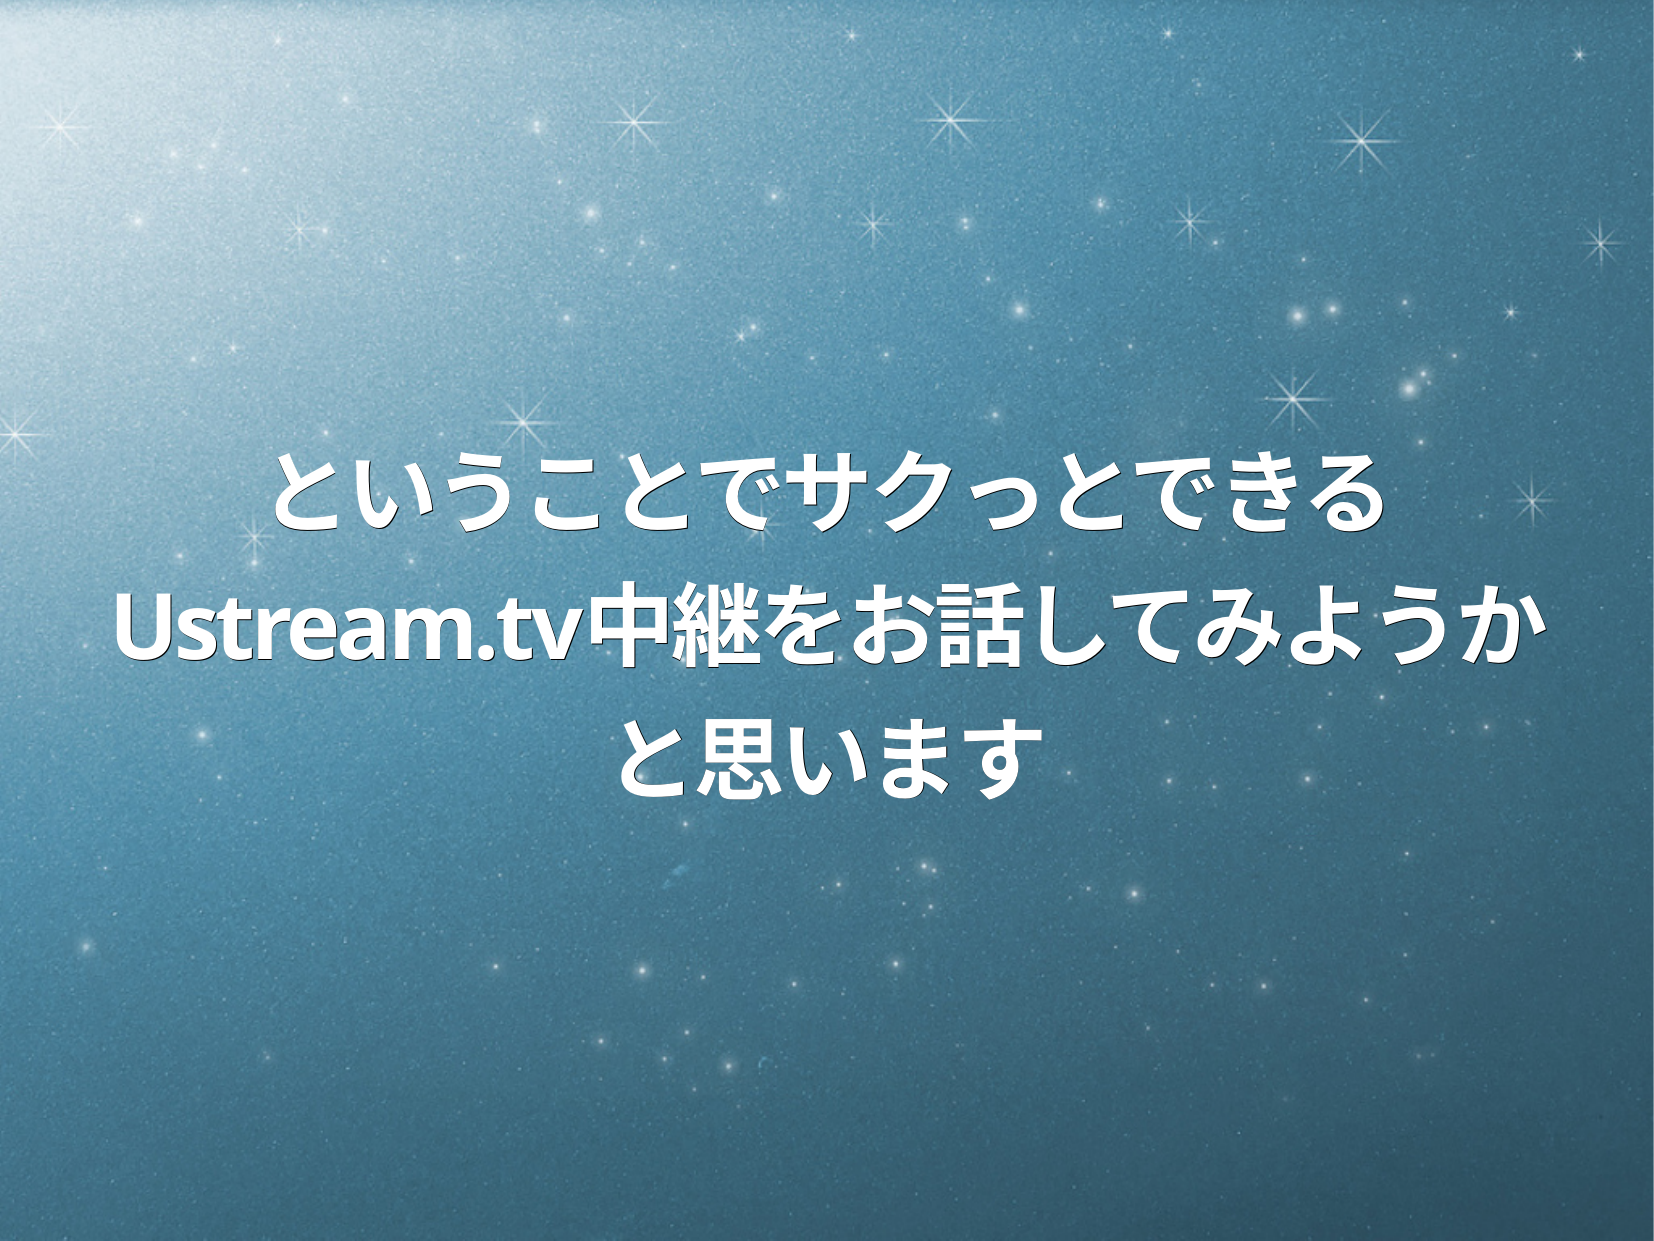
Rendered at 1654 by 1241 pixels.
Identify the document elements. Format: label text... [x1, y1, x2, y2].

picture [0, 0, 1654, 1241]
title ということでサクっとできるUstream.tv中継をお話してみようかと思います [82, 414, 1571, 826]
